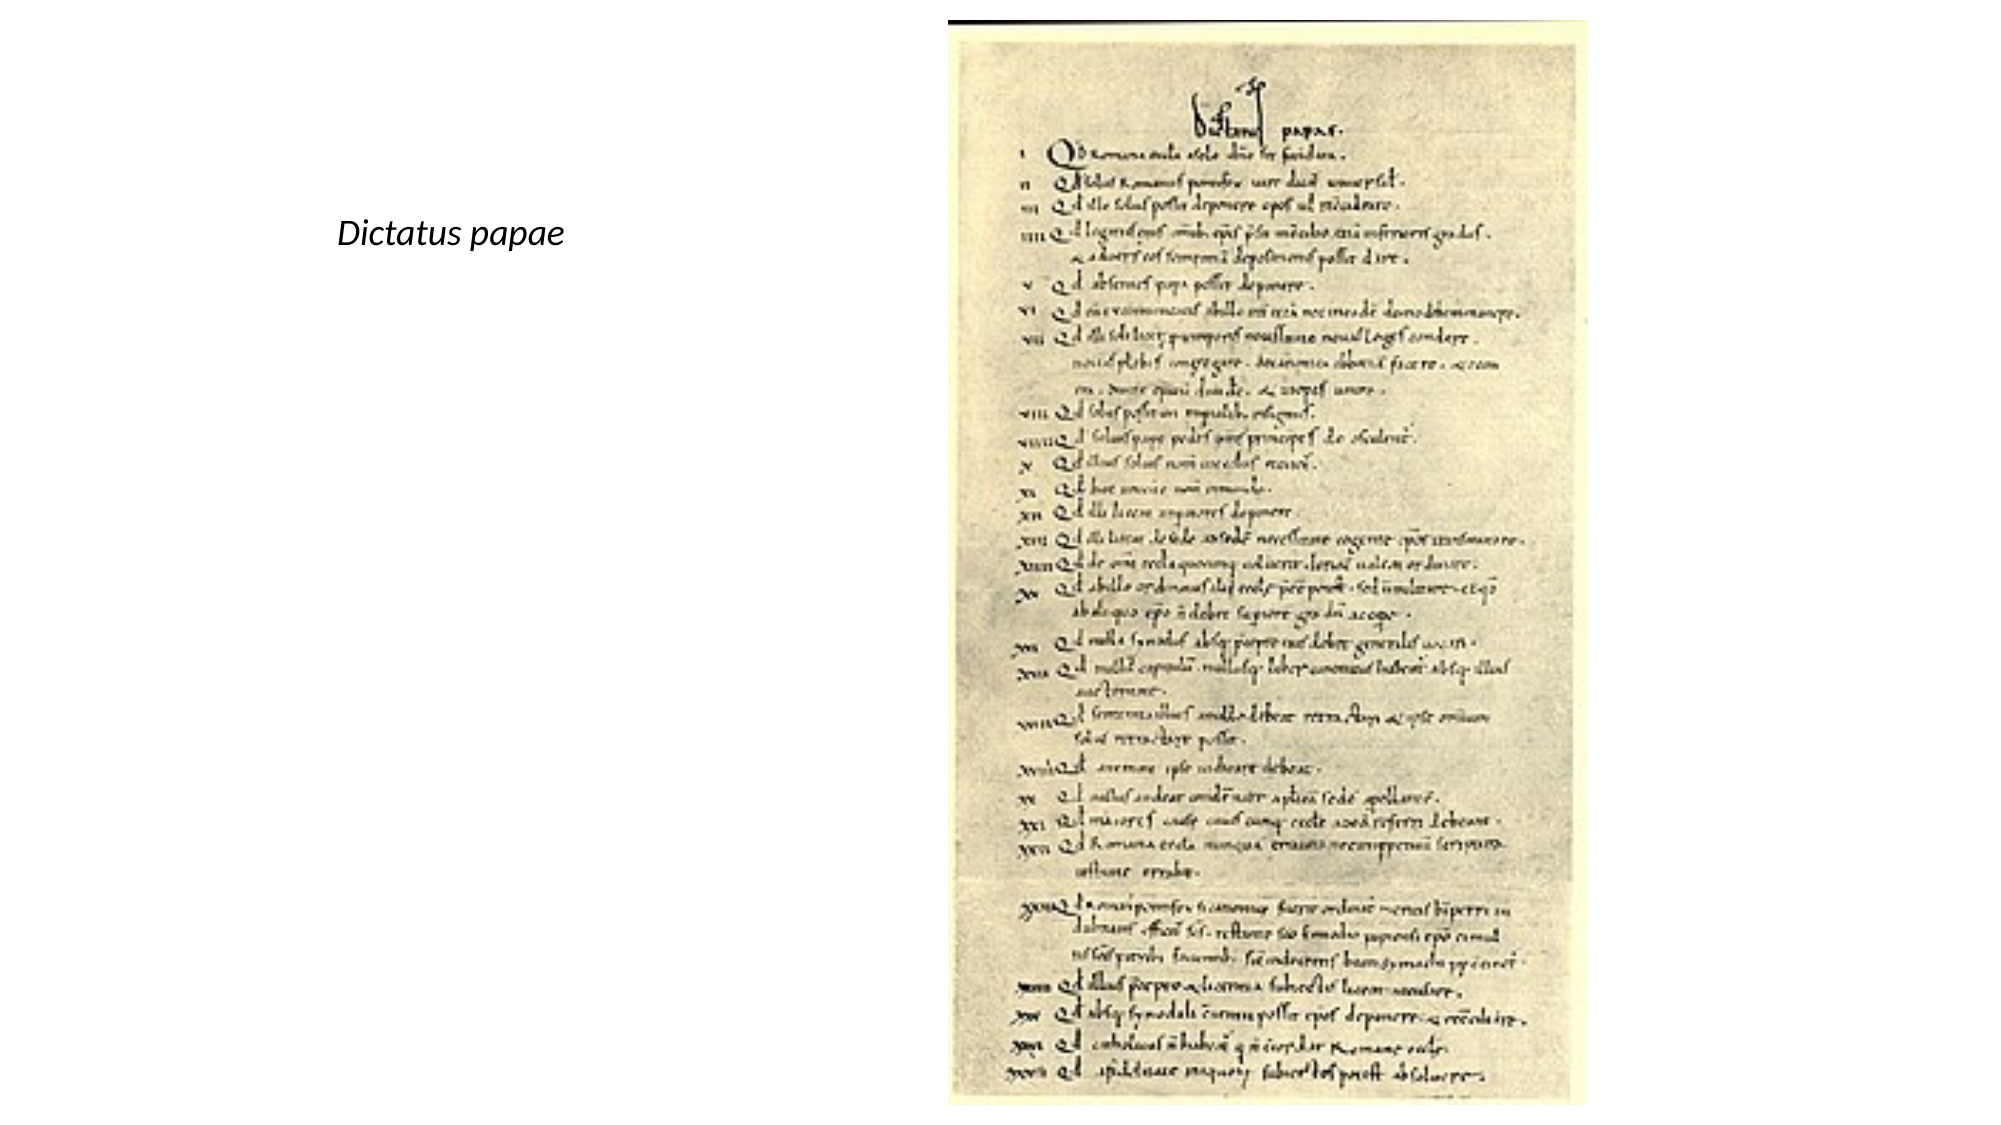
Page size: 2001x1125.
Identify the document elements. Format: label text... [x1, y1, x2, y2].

text_box Dictatus papae [322, 200, 1323, 262]
picture [948, 20, 1588, 1105]
